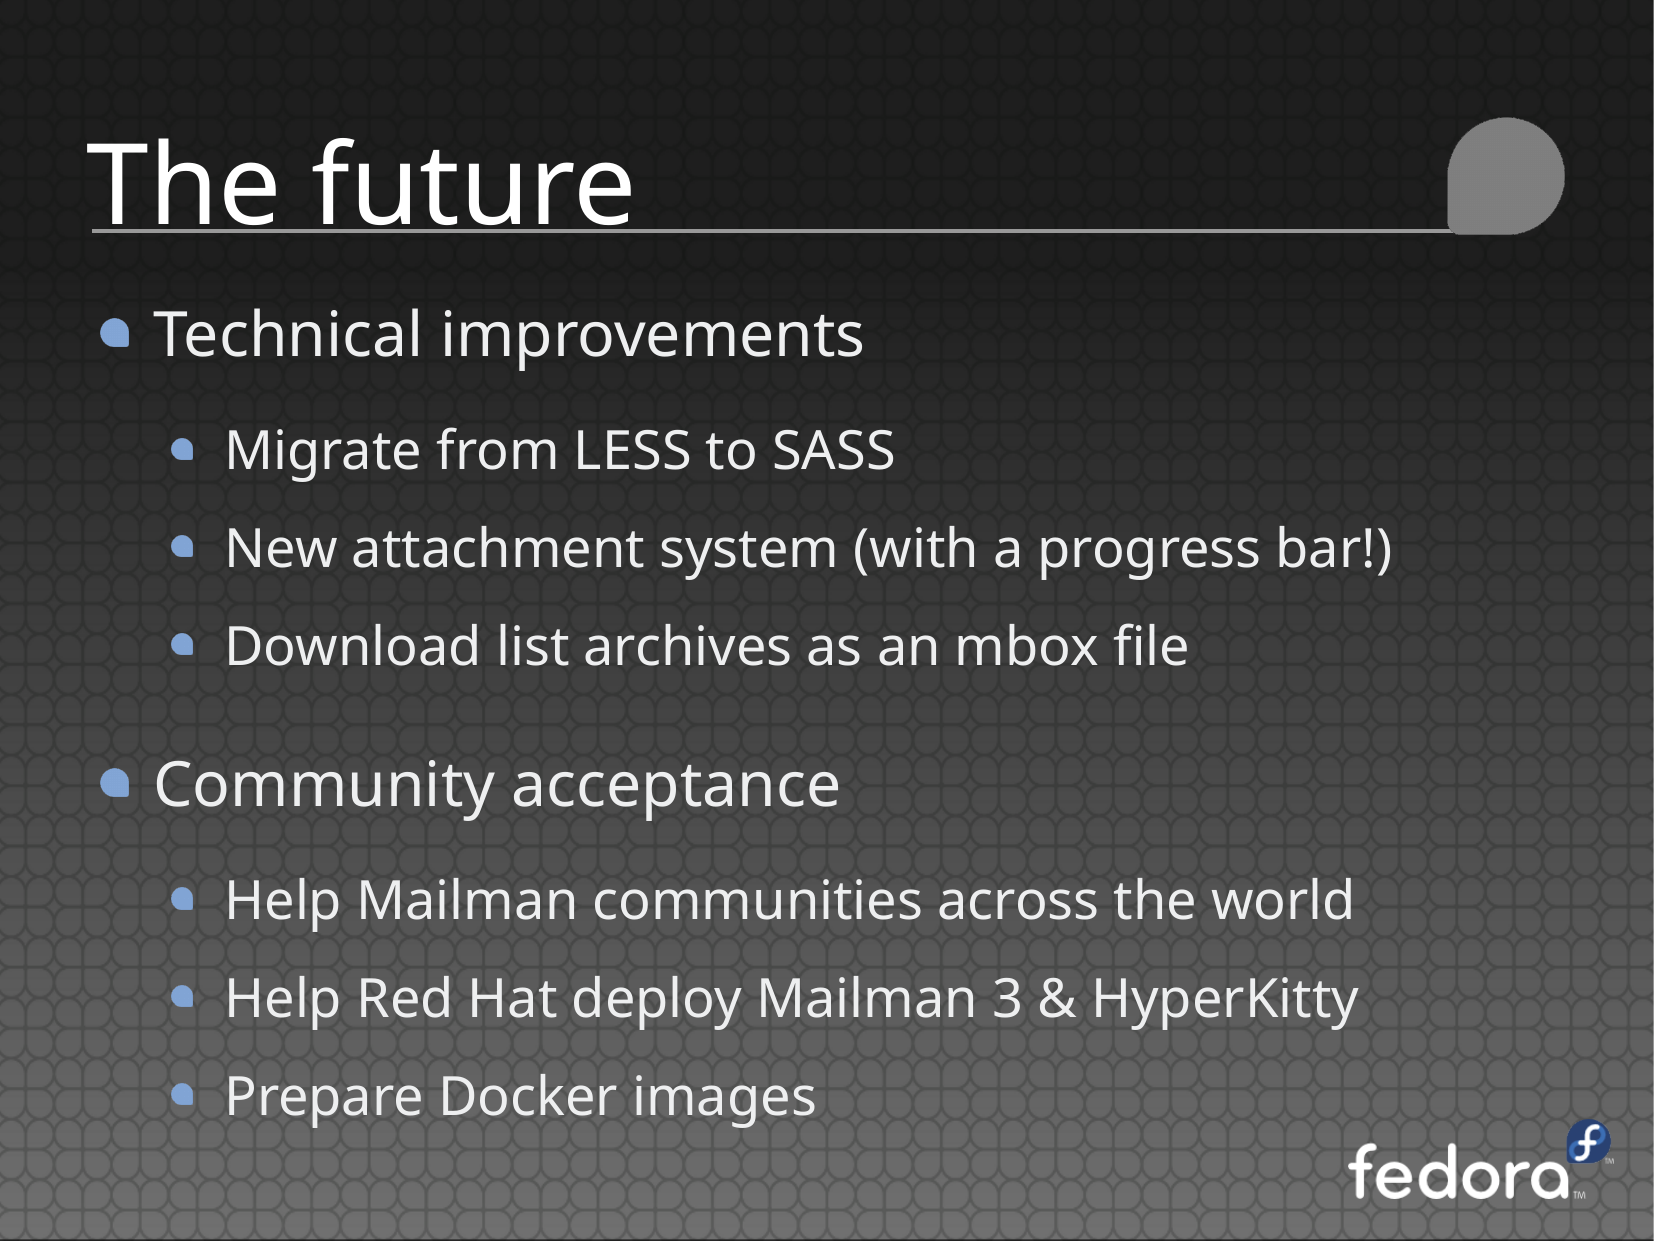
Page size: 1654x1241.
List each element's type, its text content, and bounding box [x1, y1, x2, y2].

title The future [86, 112, 1576, 249]
picture [0, 0, 1654, 1241]
list Technical improvements Migrate from LESS to SASS New attachment system (with a progress bar!) Download list archives as an mbox file Community acceptance Help Mailman communities across the world Help Red Hat deploy Mailman 3 & HyperKitty Prepare Docker images [82, 290, 1571, 1218]
